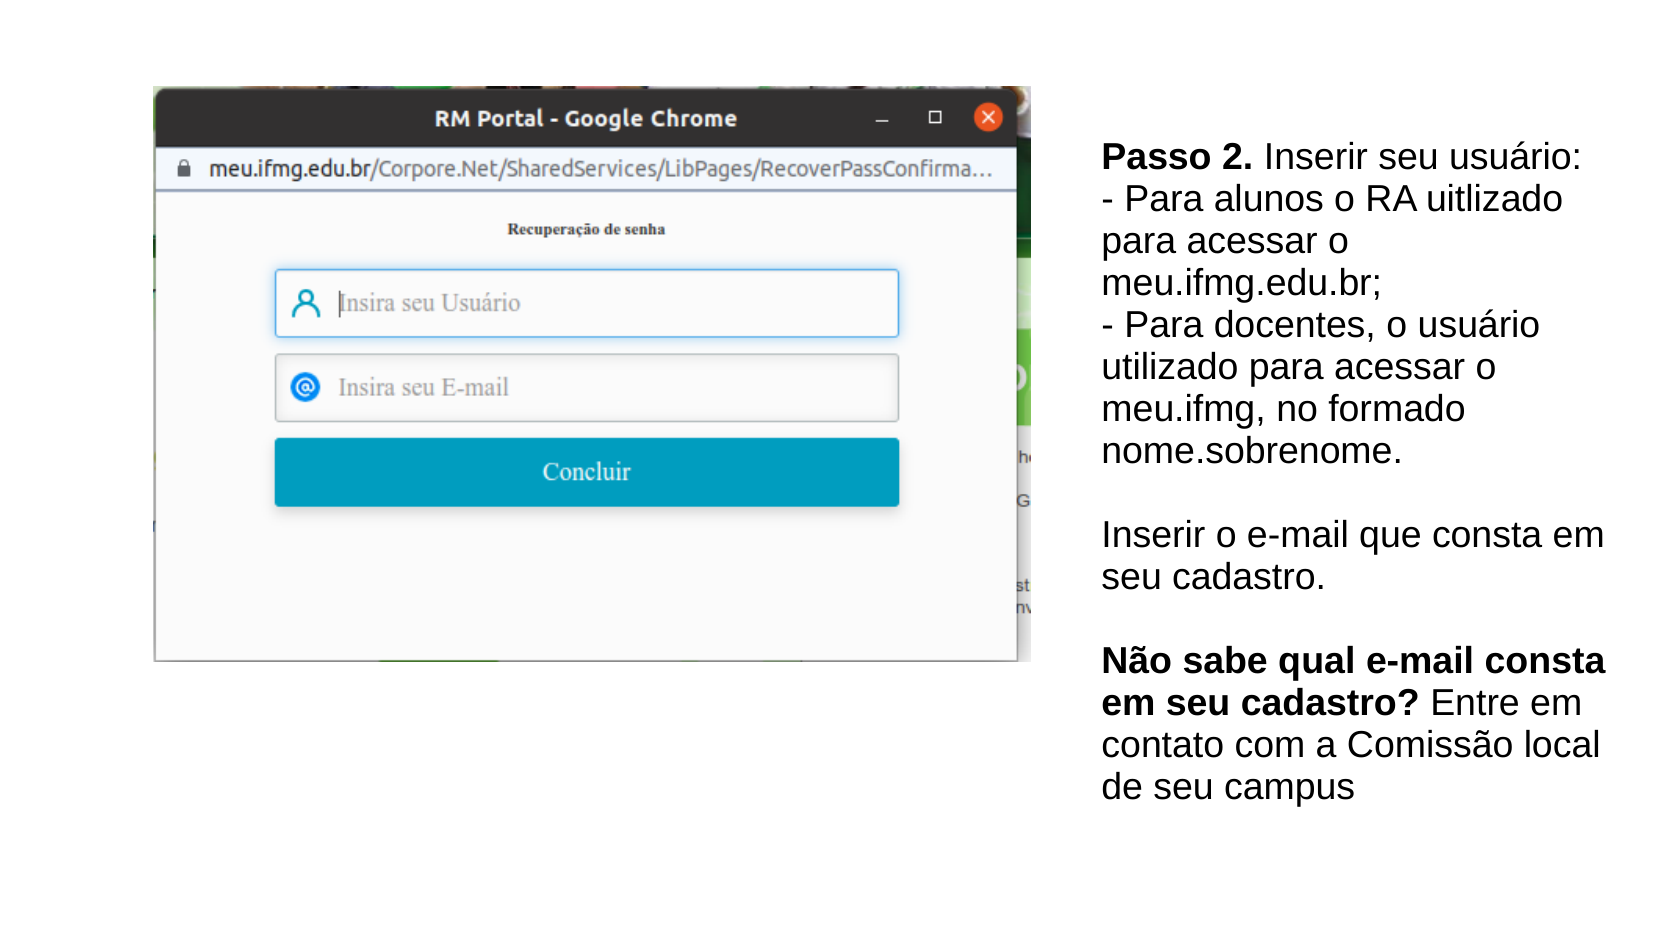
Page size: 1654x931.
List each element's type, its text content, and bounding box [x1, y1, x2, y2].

text_box Passo 2. Inserir seu usuário: - Para alunos o RA uitlizado para acessar o meu.ifmg.edu.br; - Para docentes, o usuário utilizado para acessar o meu.ifmg, no formado nome.sobrenome. Inserir o e-mail que consta em seu cadastro. Não sabe qual e-mail consta em seu cadastro? Entre em contato com a Comissão local de seu campus [1086, 128, 1630, 815]
picture [153, 86, 1031, 662]
